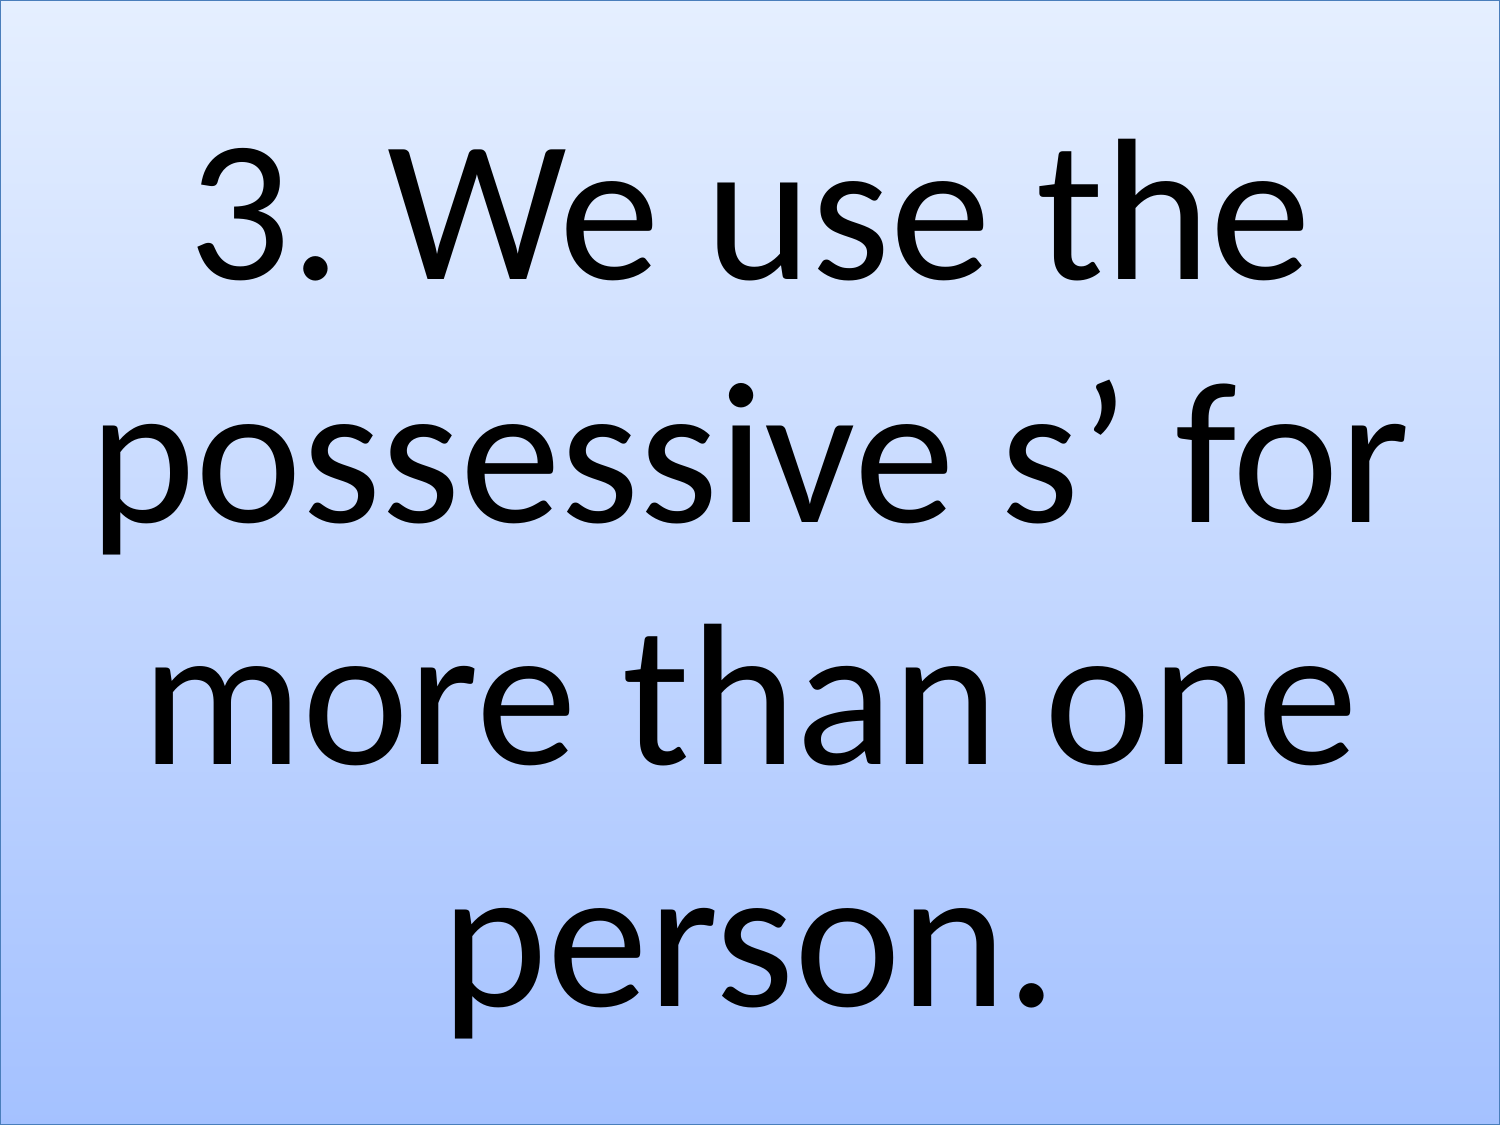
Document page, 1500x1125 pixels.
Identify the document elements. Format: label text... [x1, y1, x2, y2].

title 3. We use the possessive s’ for more than one person. [0, 0, 1500, 1125]
